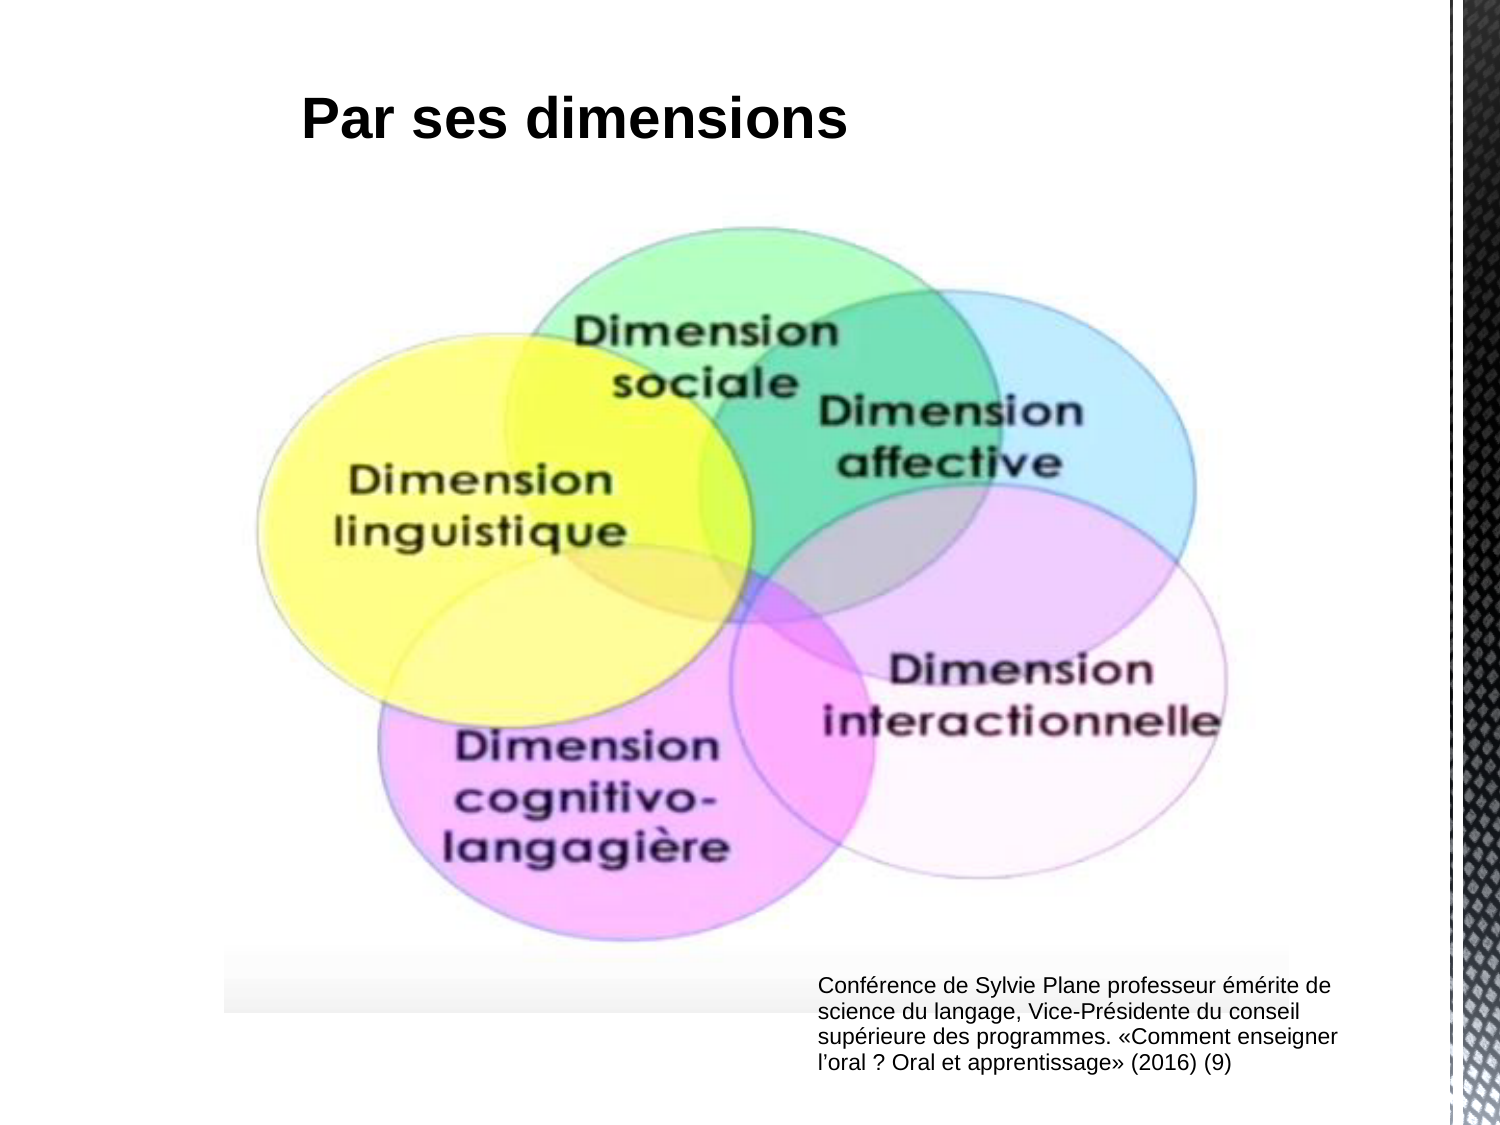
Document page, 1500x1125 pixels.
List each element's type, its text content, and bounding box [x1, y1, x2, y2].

picture [1447, 0, 1500, 1125]
text_box Conférence de Sylvie Plane professeur émérite de science du langage, Vice-Présidente du conseil supérieure des programmes. «Comment enseigner l’oral ? Oral et apprentissage» (2016) (9) [803, 965, 1418, 1084]
title Par ses dimensions [188, 24, 1189, 213]
picture [224, 129, 1289, 1013]
